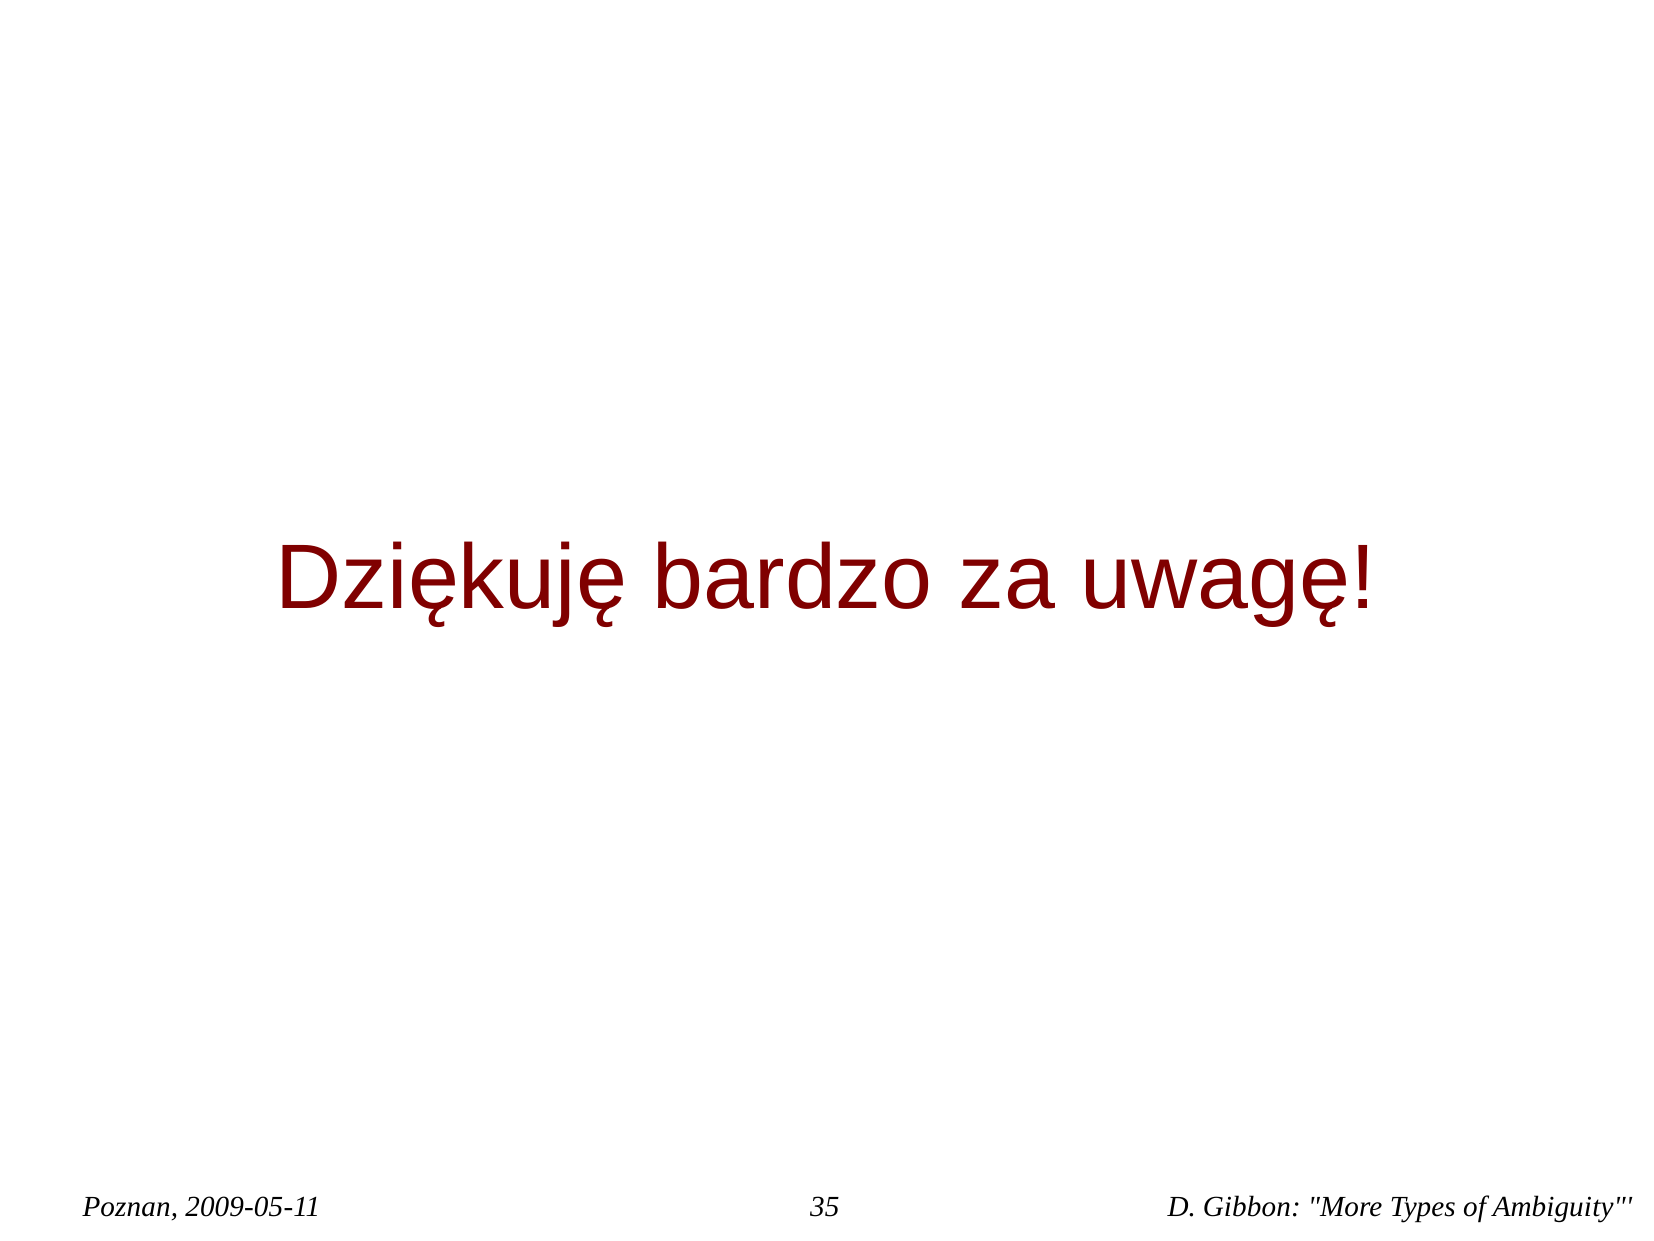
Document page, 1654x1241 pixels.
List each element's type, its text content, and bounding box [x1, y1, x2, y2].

title Dziękuję bardzo za uwagę! [0, 509, 1653, 645]
